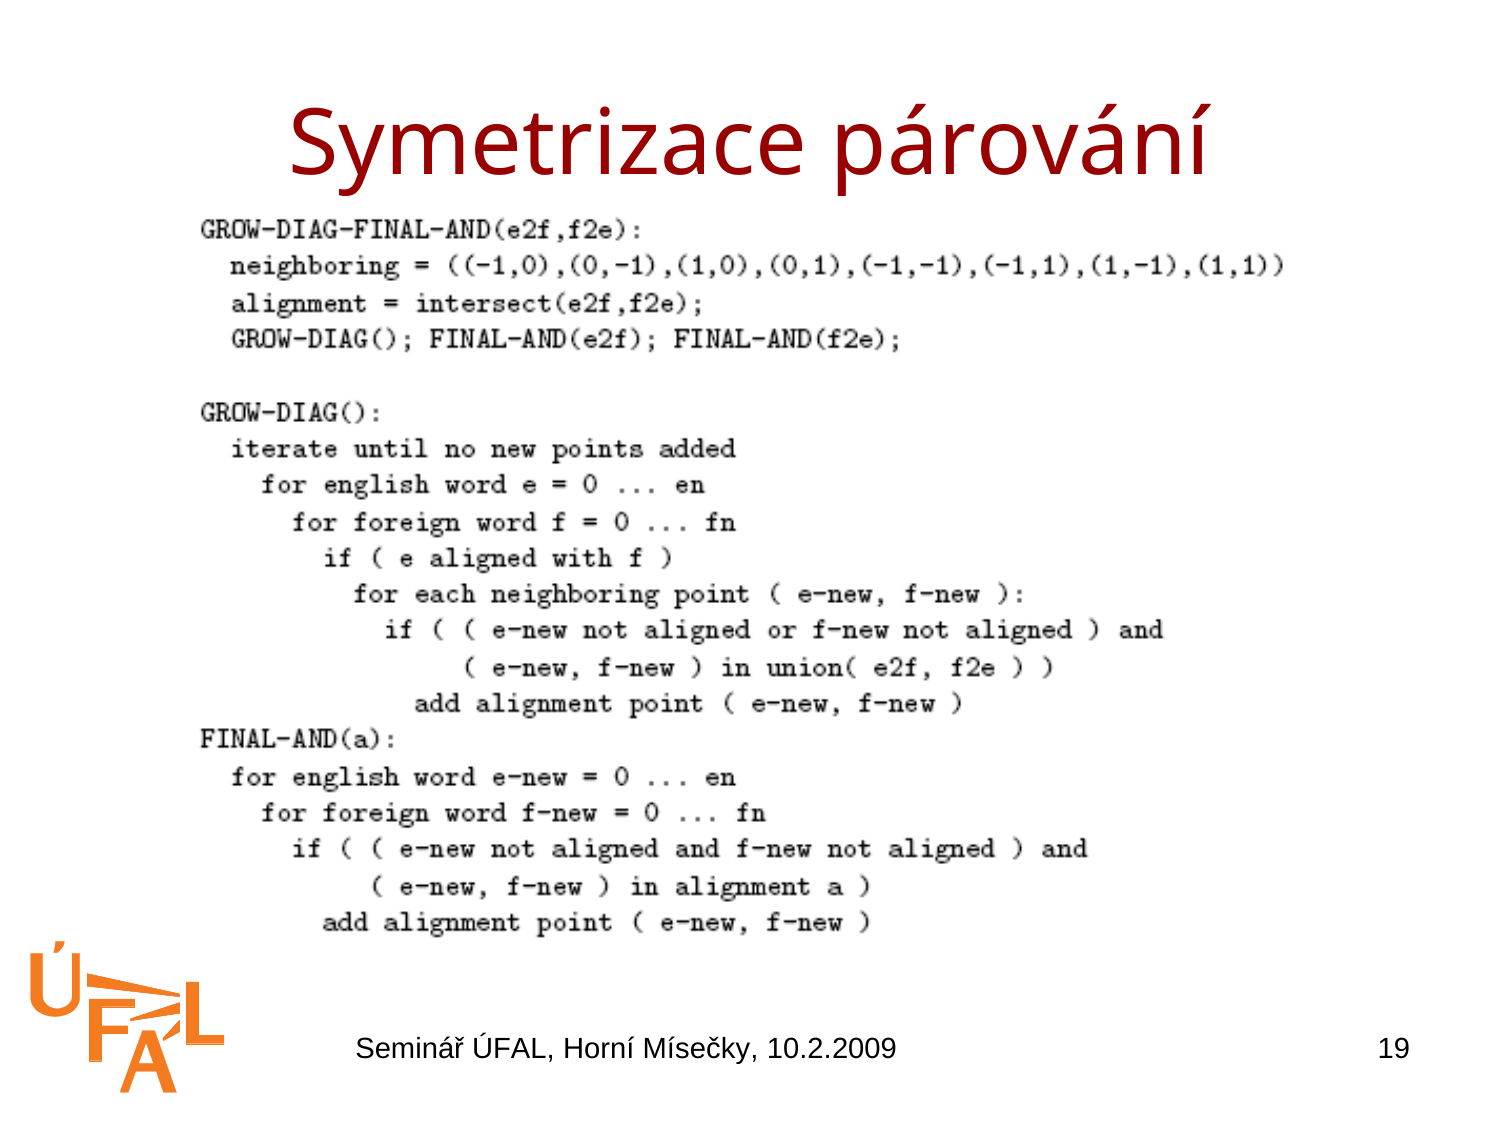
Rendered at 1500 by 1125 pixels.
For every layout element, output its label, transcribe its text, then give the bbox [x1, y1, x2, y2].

picture [183, 201, 1306, 965]
title Symetrizace párování [75, 45, 1426, 233]
